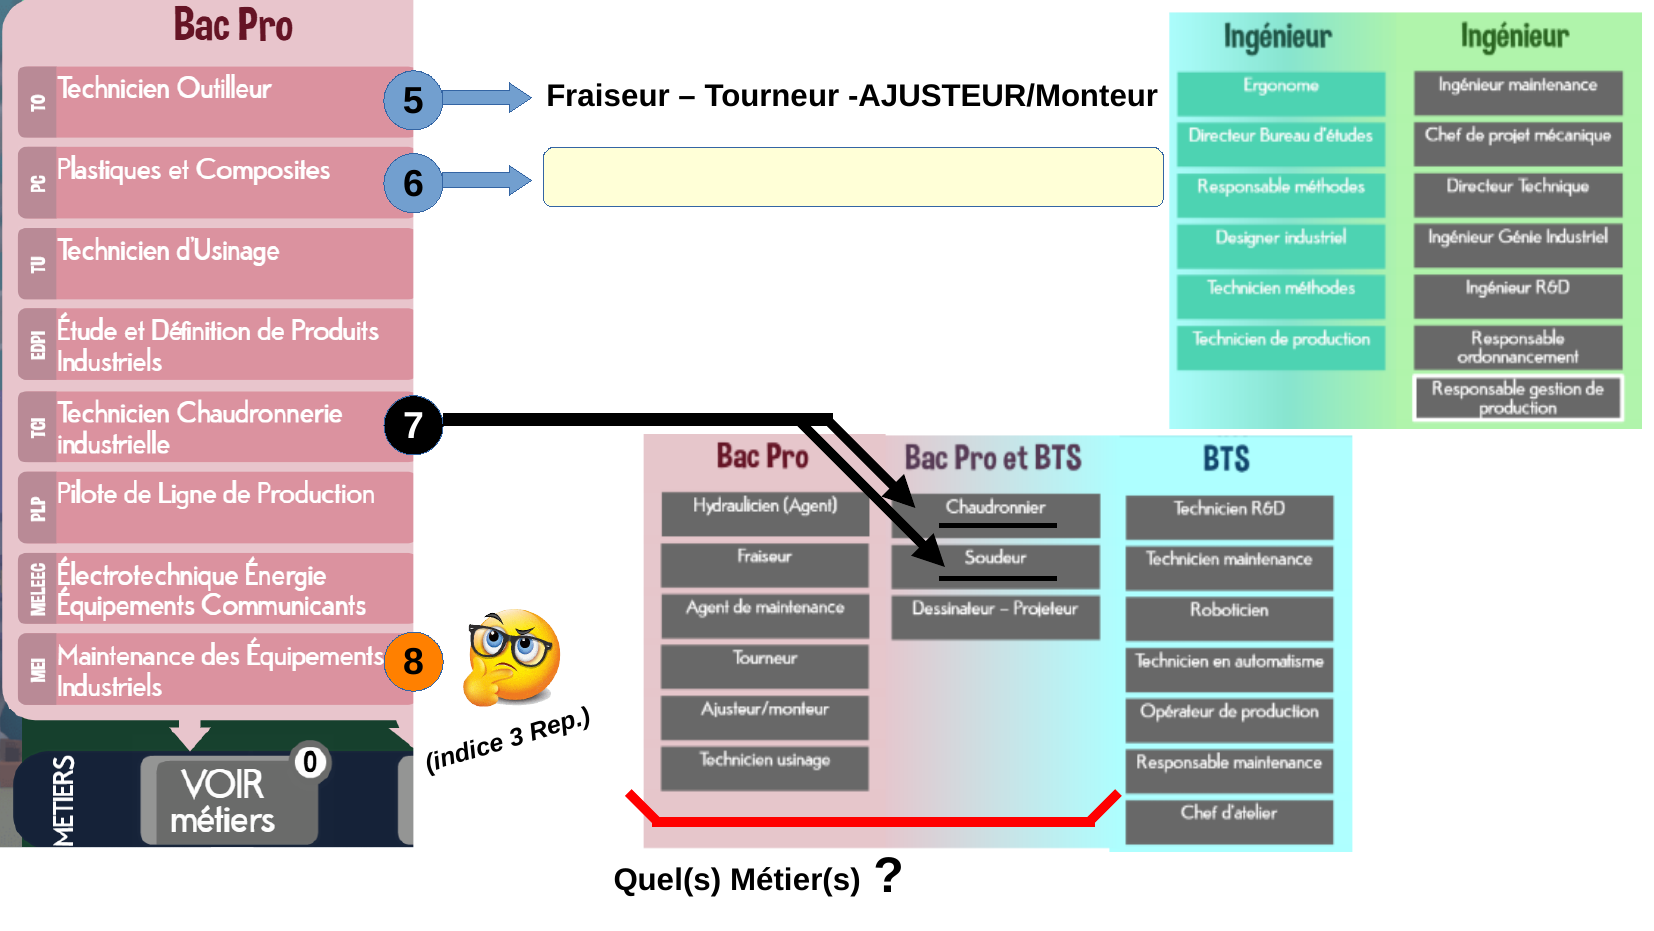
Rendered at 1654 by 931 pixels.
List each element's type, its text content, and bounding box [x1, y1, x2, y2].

text_box [543, 147, 1164, 207]
text_box 8 [384, 632, 444, 692]
text_box Fraiseur – Tourneur -AJUSTEUR/Monteur [531, 70, 1182, 130]
picture [1169, 11, 1642, 429]
text_box 5 [383, 70, 443, 130]
picture [820, 434, 888, 496]
text_box (indice 3 Rep.) [405, 679, 644, 789]
picture [643, 434, 1353, 852]
text_box ? [858, 840, 918, 911]
text_box [442, 82, 532, 113]
text_box Quel(s) Métier(s) [598, 855, 895, 905]
picture [0, 0, 414, 857]
picture [459, 605, 562, 709]
text_box 7 [383, 395, 444, 455]
text_box [442, 165, 532, 196]
text_box 6 [383, 153, 443, 213]
